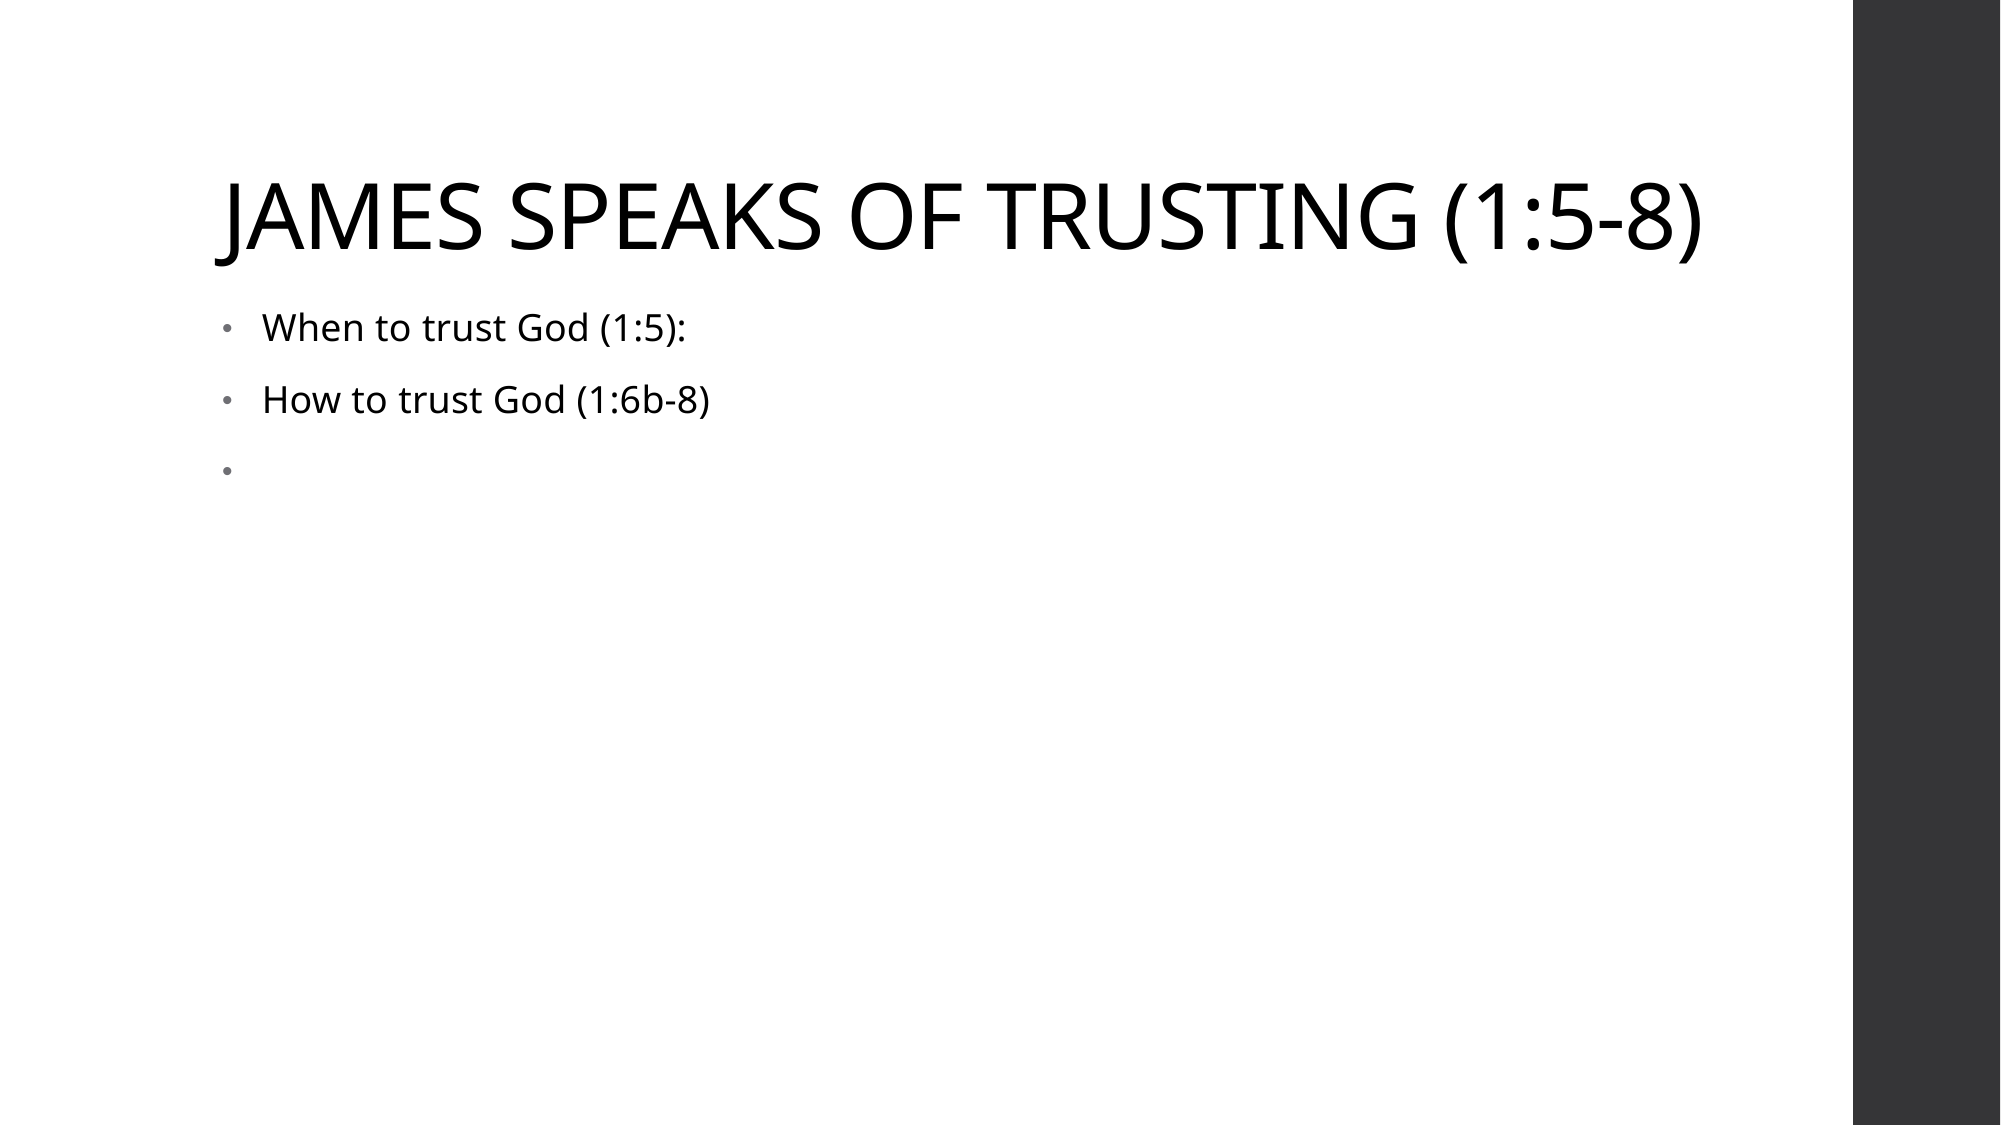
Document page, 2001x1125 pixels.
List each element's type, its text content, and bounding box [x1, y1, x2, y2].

title JAMES SPEAKS OF TRUSTING (1:5-8) [206, 60, 1797, 278]
list When to trust God (1:5): How to trust God (1:6b-8) [206, 299, 1617, 1014]
